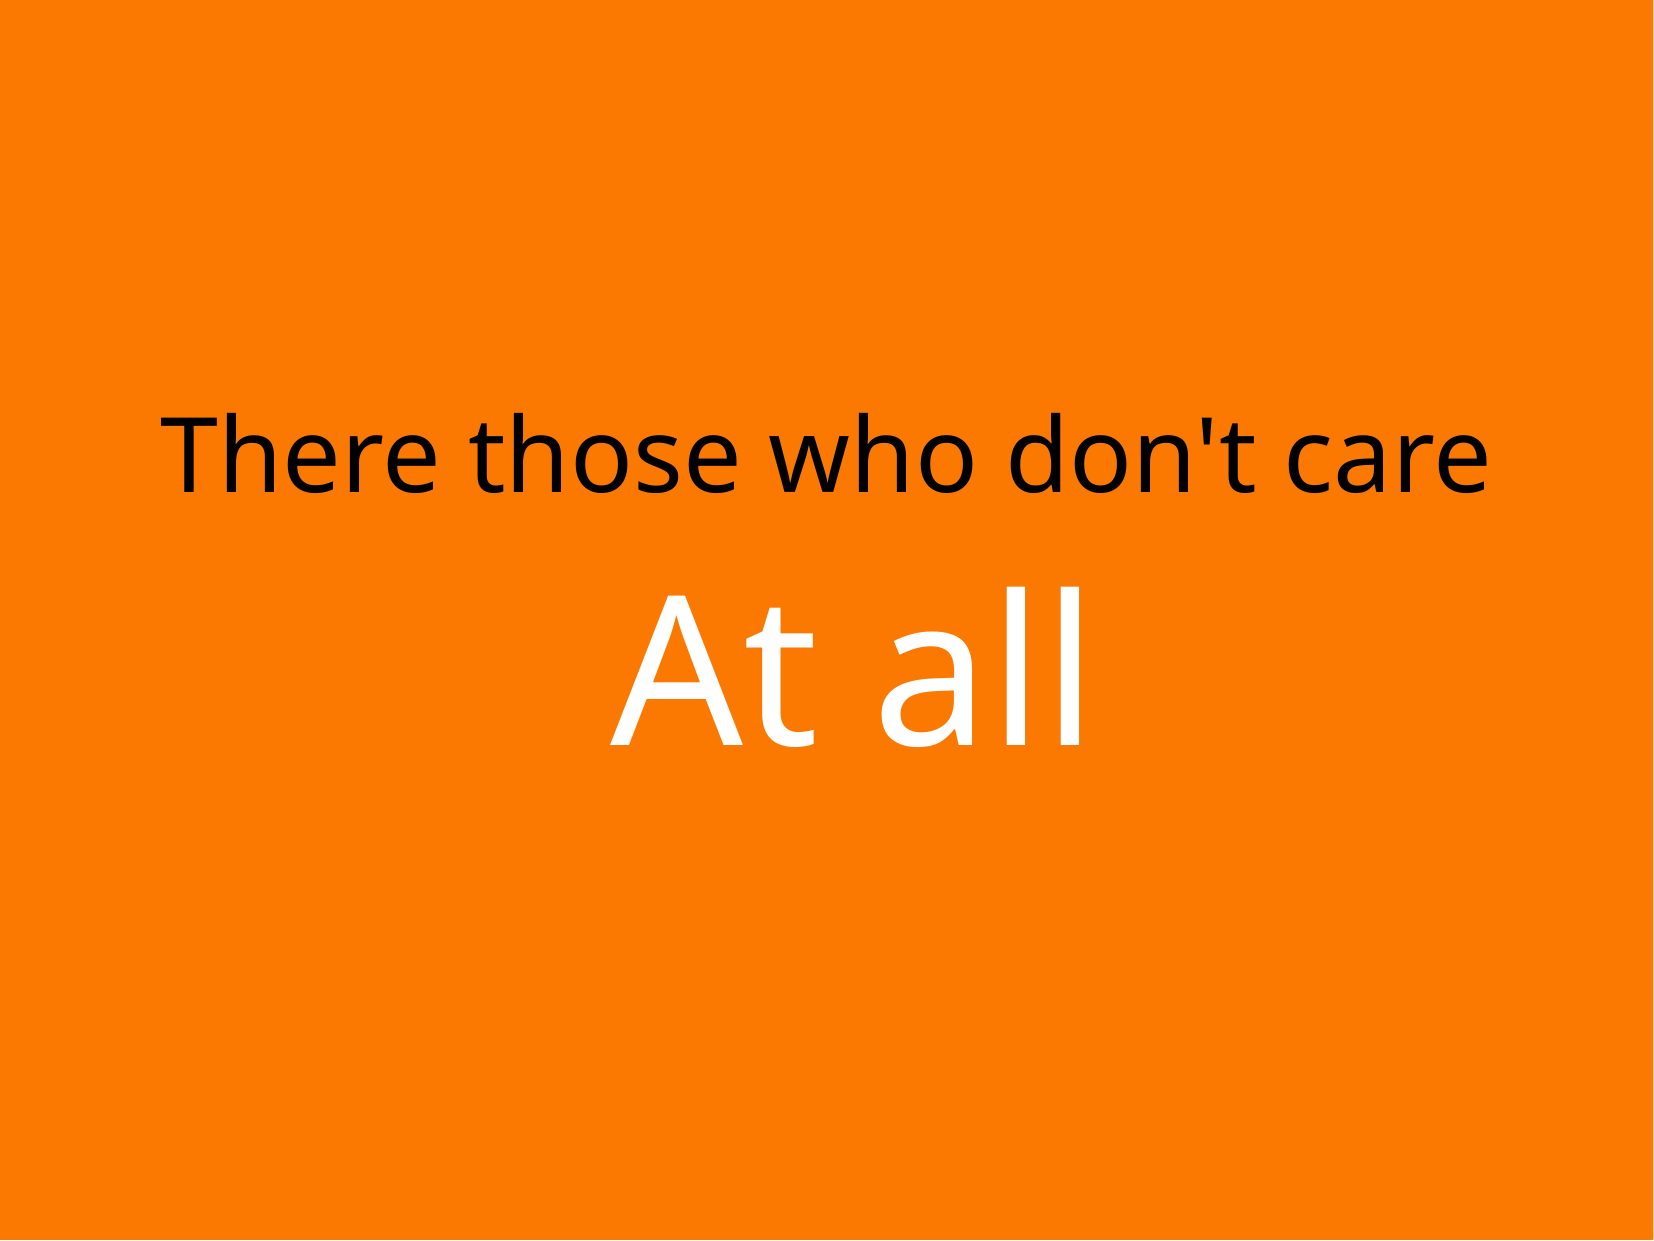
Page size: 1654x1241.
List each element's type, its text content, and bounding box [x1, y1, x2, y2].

text_box There those who don't care At all [0, 374, 1654, 814]
